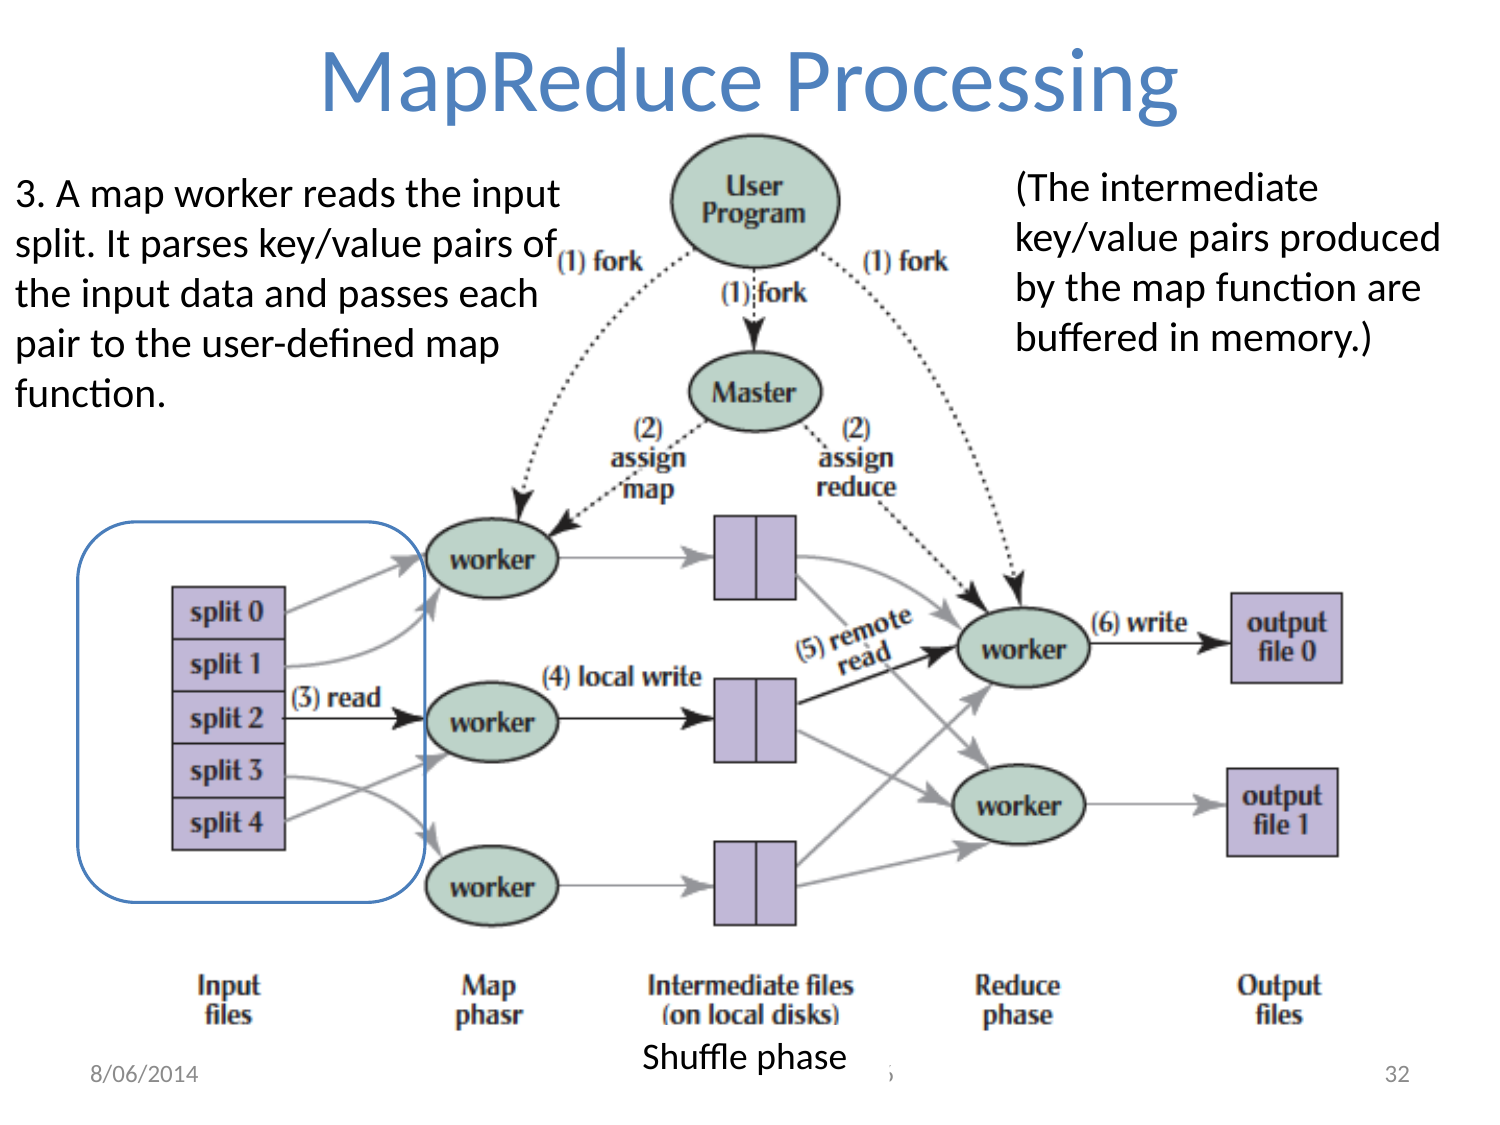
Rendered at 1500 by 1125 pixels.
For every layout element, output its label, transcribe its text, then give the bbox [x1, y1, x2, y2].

text_box (The intermediate key/value pairs produced by the map function are buffered in memory.) [999, 152, 1500, 428]
text_box Shuffle phase [599, 1024, 890, 1085]
slide_number 8/06/2014 [75, 1042, 425, 1103]
title MapReduce Processing [75, 0, 1425, 150]
picture [149, 150, 1356, 1054]
footer Summer 2014 -- Lecture #26 [512, 1042, 988, 1103]
text_box 3. A map worker reads the input split. It parses key/value pairs of the input data and passes each pair to the user-defined map function. [0, 158, 603, 424]
slide_number <number> [1074, 1042, 1425, 1103]
picture [149, 524, 423, 900]
